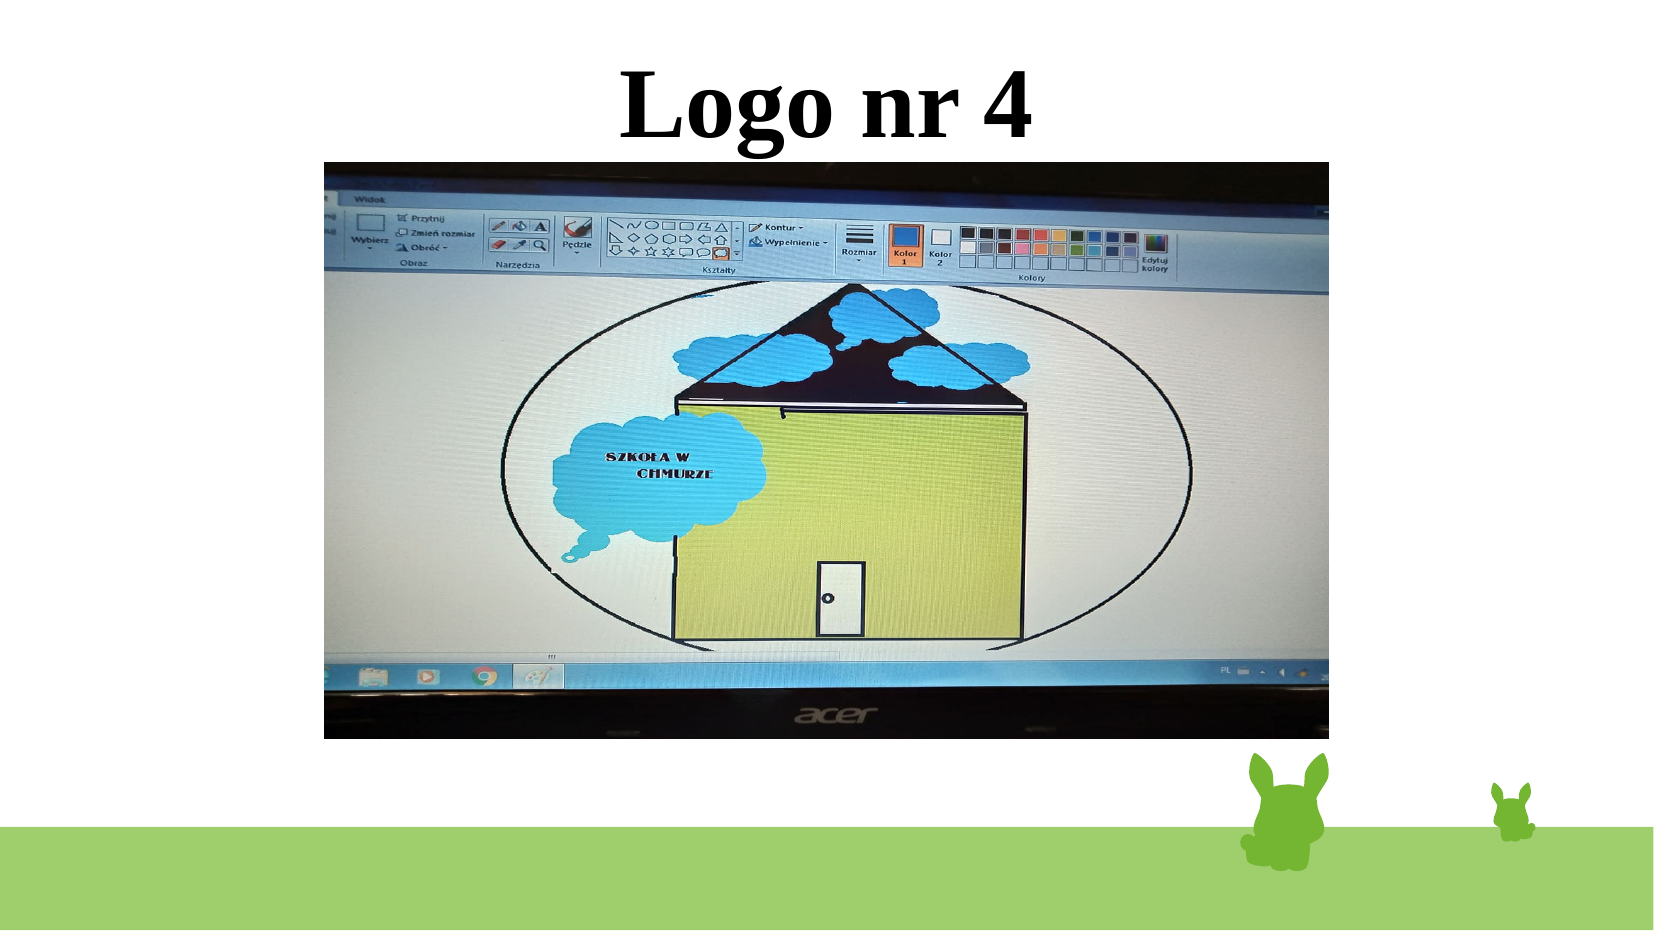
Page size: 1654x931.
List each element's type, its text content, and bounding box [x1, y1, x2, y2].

title Logo nr 4 [88, 29, 1565, 178]
picture [324, 162, 1329, 739]
